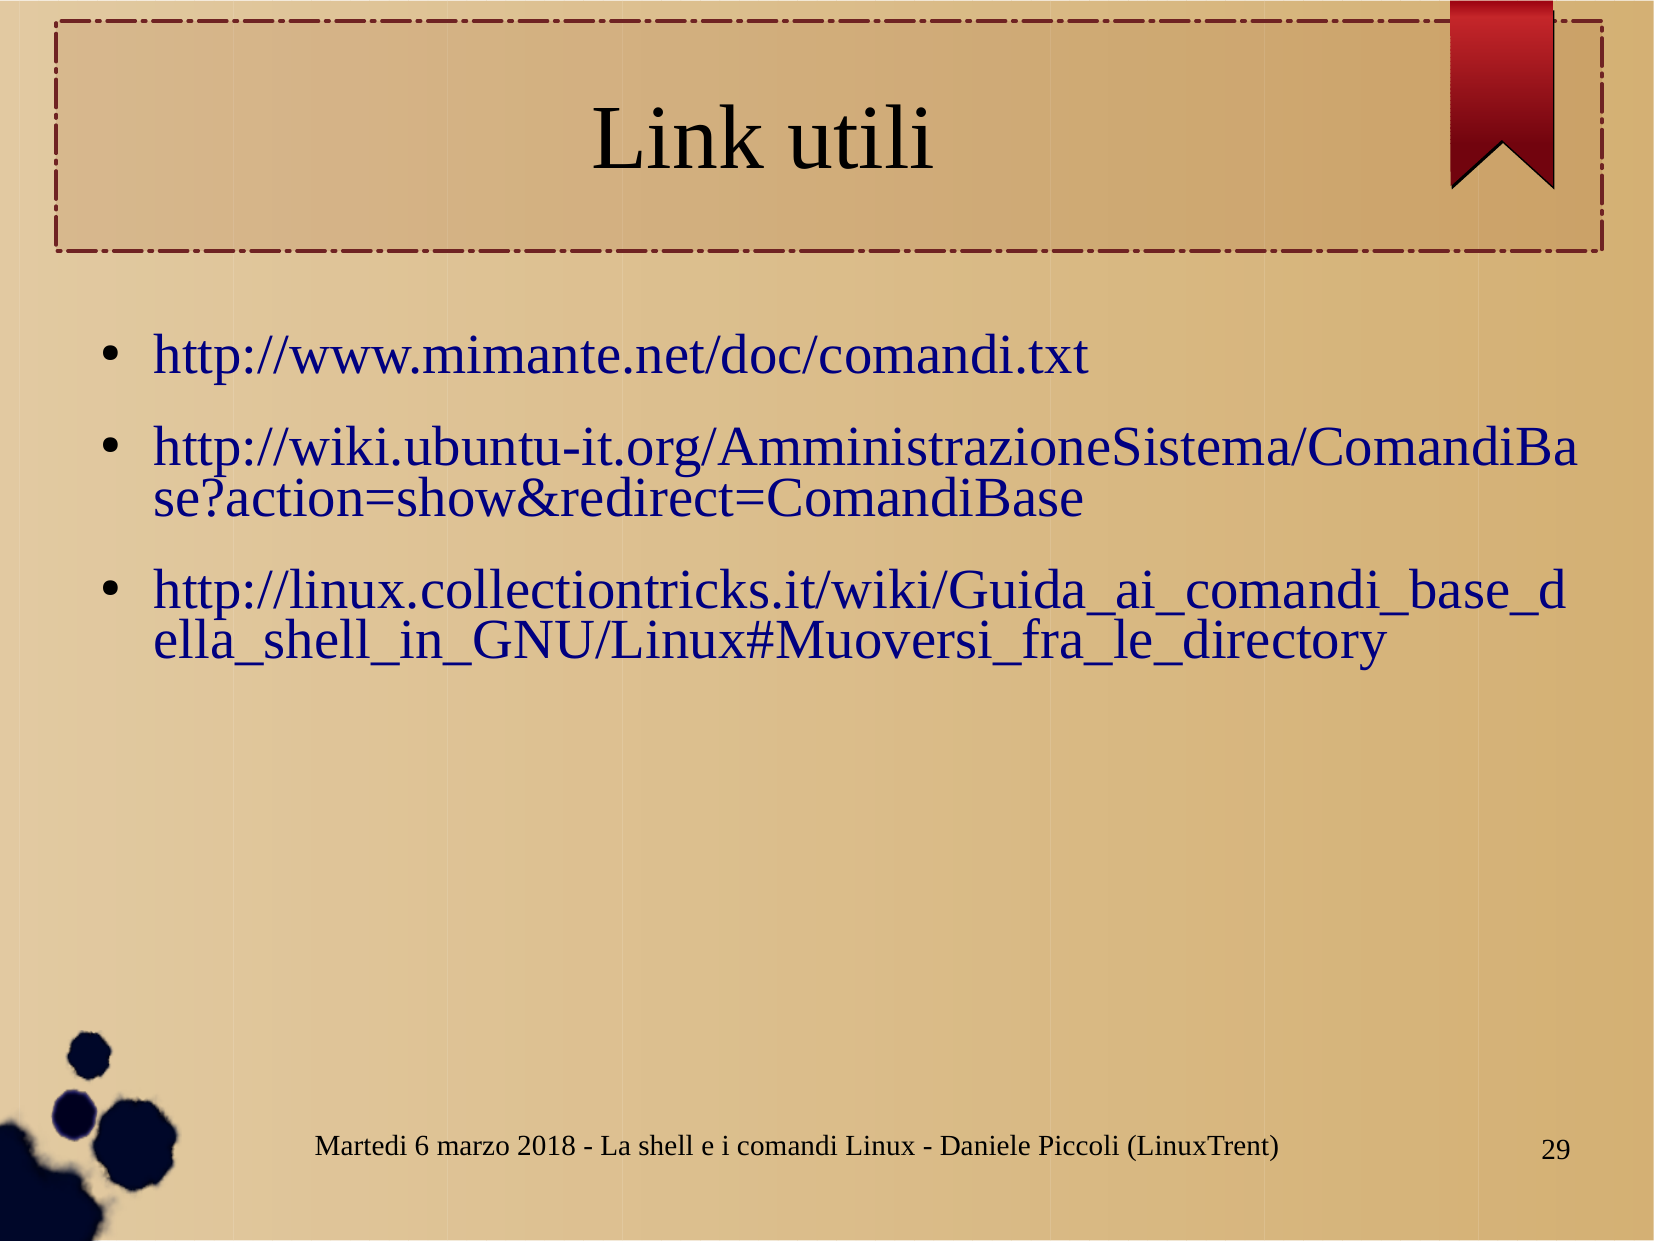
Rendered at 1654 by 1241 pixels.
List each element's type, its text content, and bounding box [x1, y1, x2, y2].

title Link utili [82, 47, 1412, 229]
list http://www.mimante.net/doc/comandi.txt http://wiki.ubuntu-it.org/AmministrazioneSistema/ComandiBase?action=show&redirect=ComandiBase http://linux.collectiontricks.it/wiki/Guida_ai_comandi_base_della_shell_in_GNU/Linux#Muoversi_fra_le_directory [82, 322, 1583, 686]
